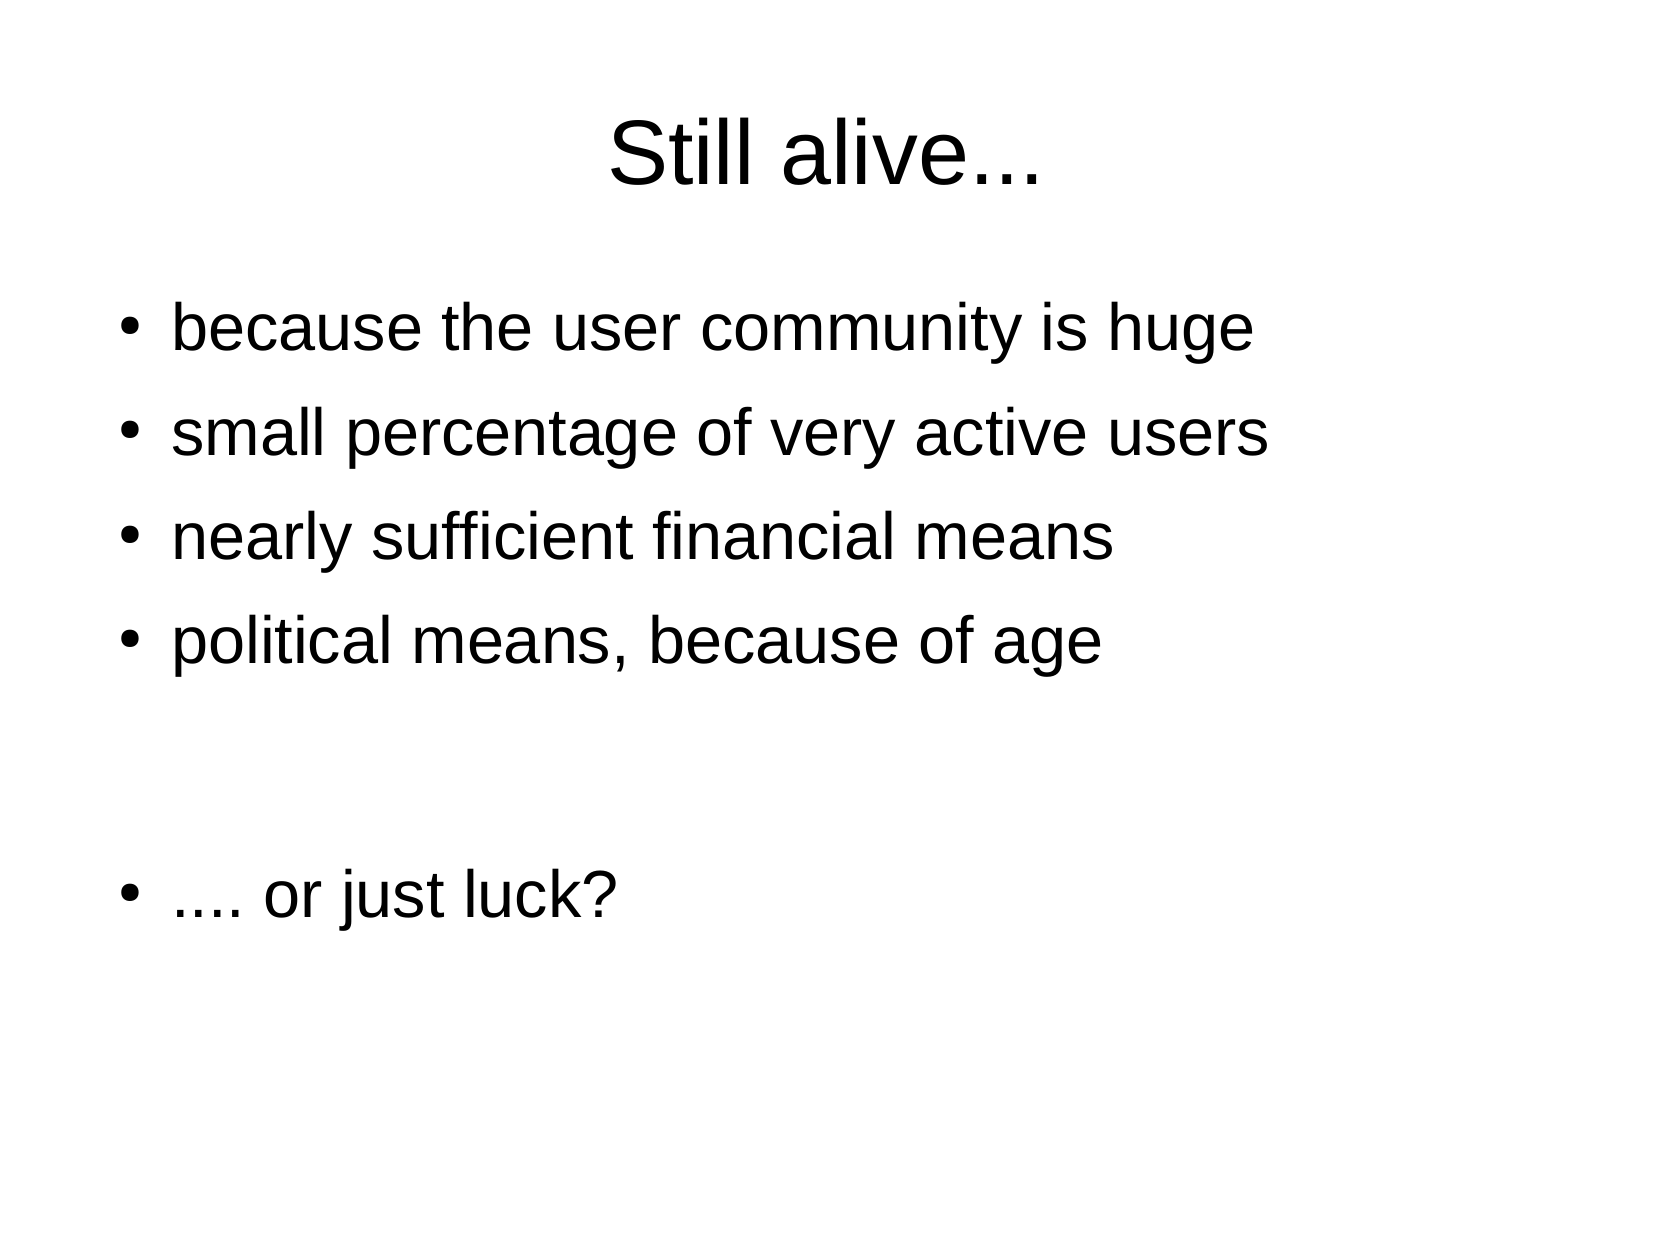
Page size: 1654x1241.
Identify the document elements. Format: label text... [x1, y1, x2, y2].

list because the user community is huge small percentage of very active users nearly sufficient financial means political means, because of age .... or just luck? [82, 290, 1571, 1109]
title Still alive... [82, 49, 1571, 257]
